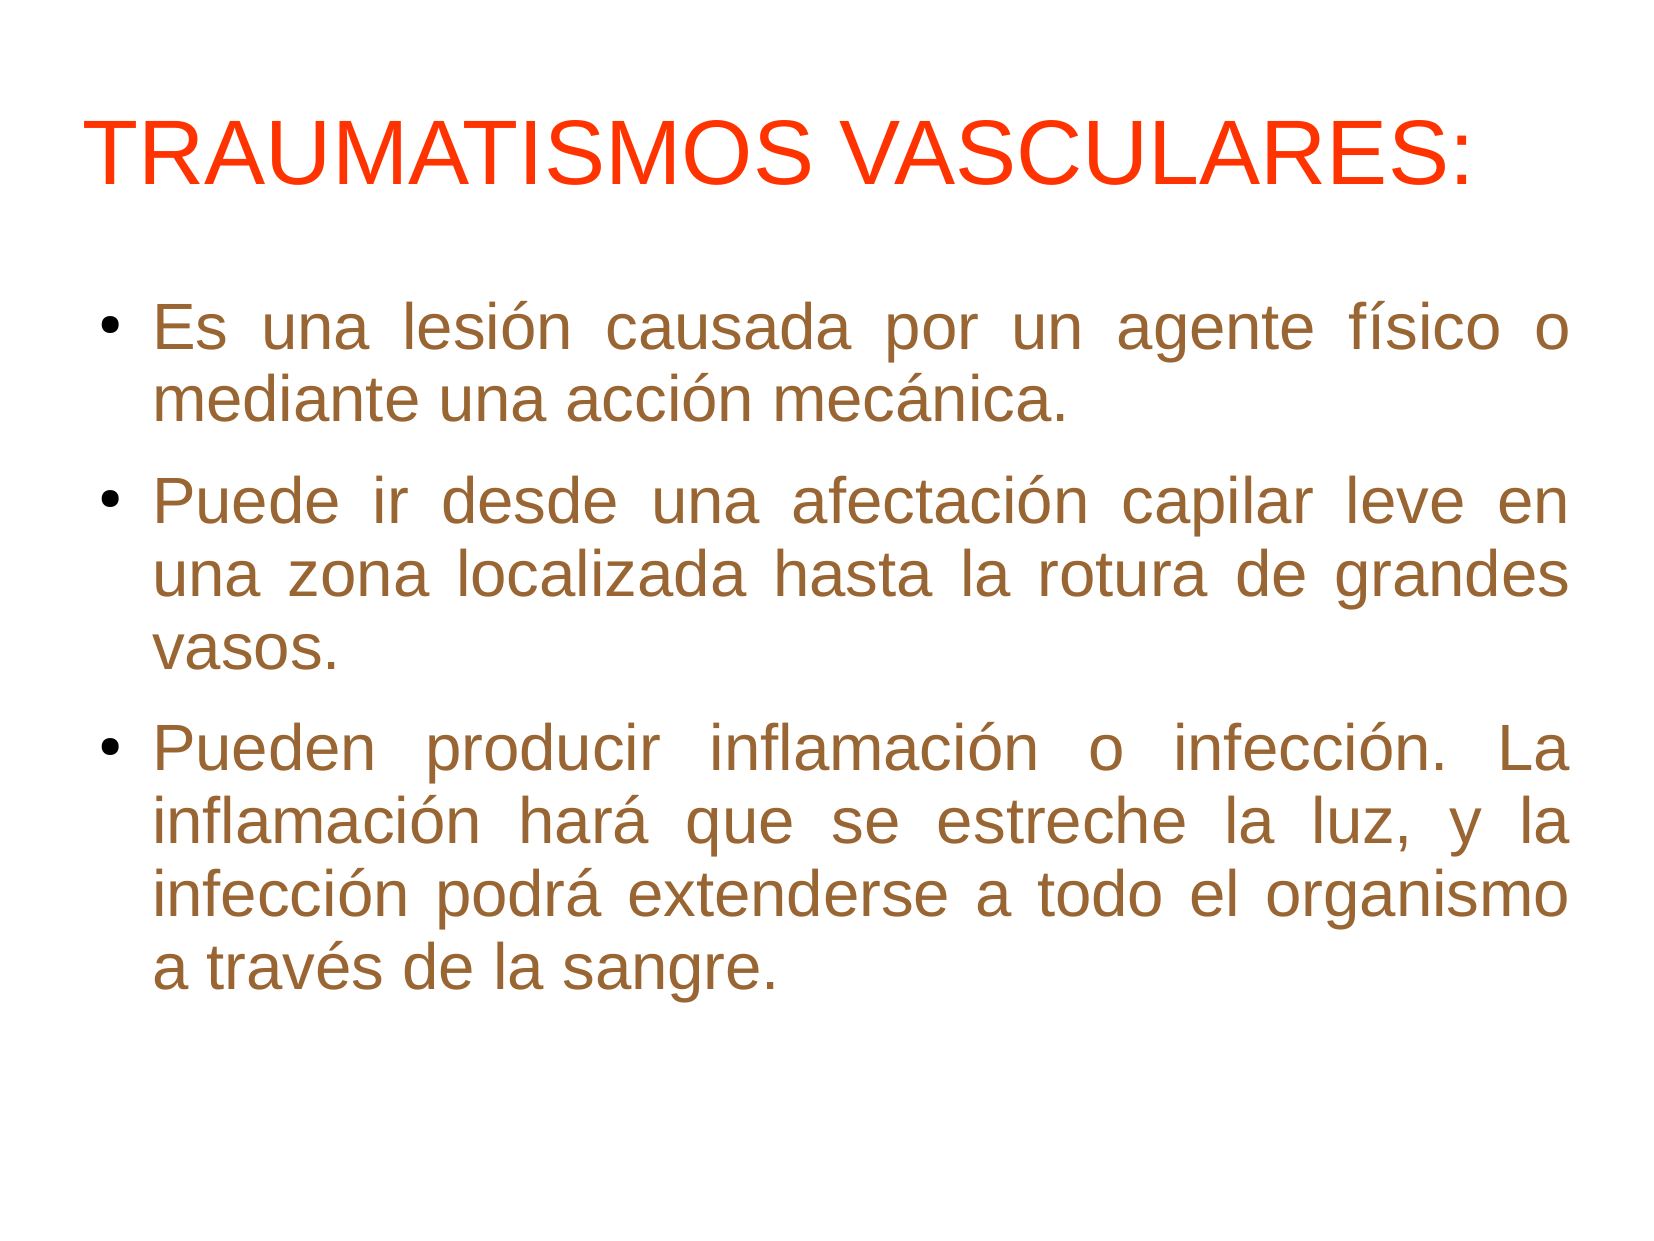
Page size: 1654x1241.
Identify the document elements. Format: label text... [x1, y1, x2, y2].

title TRAUMATISMOS VASCULARES: [82, 49, 1571, 257]
list Es una lesión causada por un agente físico o mediante una acción mecánica. Puede ir desde una afectación capilar leve en una zona localizada hasta la rotura de grandes vasos. Pueden producir inflamación o infección. La inflamación hará que se estreche la luz, y la infección podrá extenderse a todo el organismo a través de la sangre. [82, 290, 1571, 1010]
